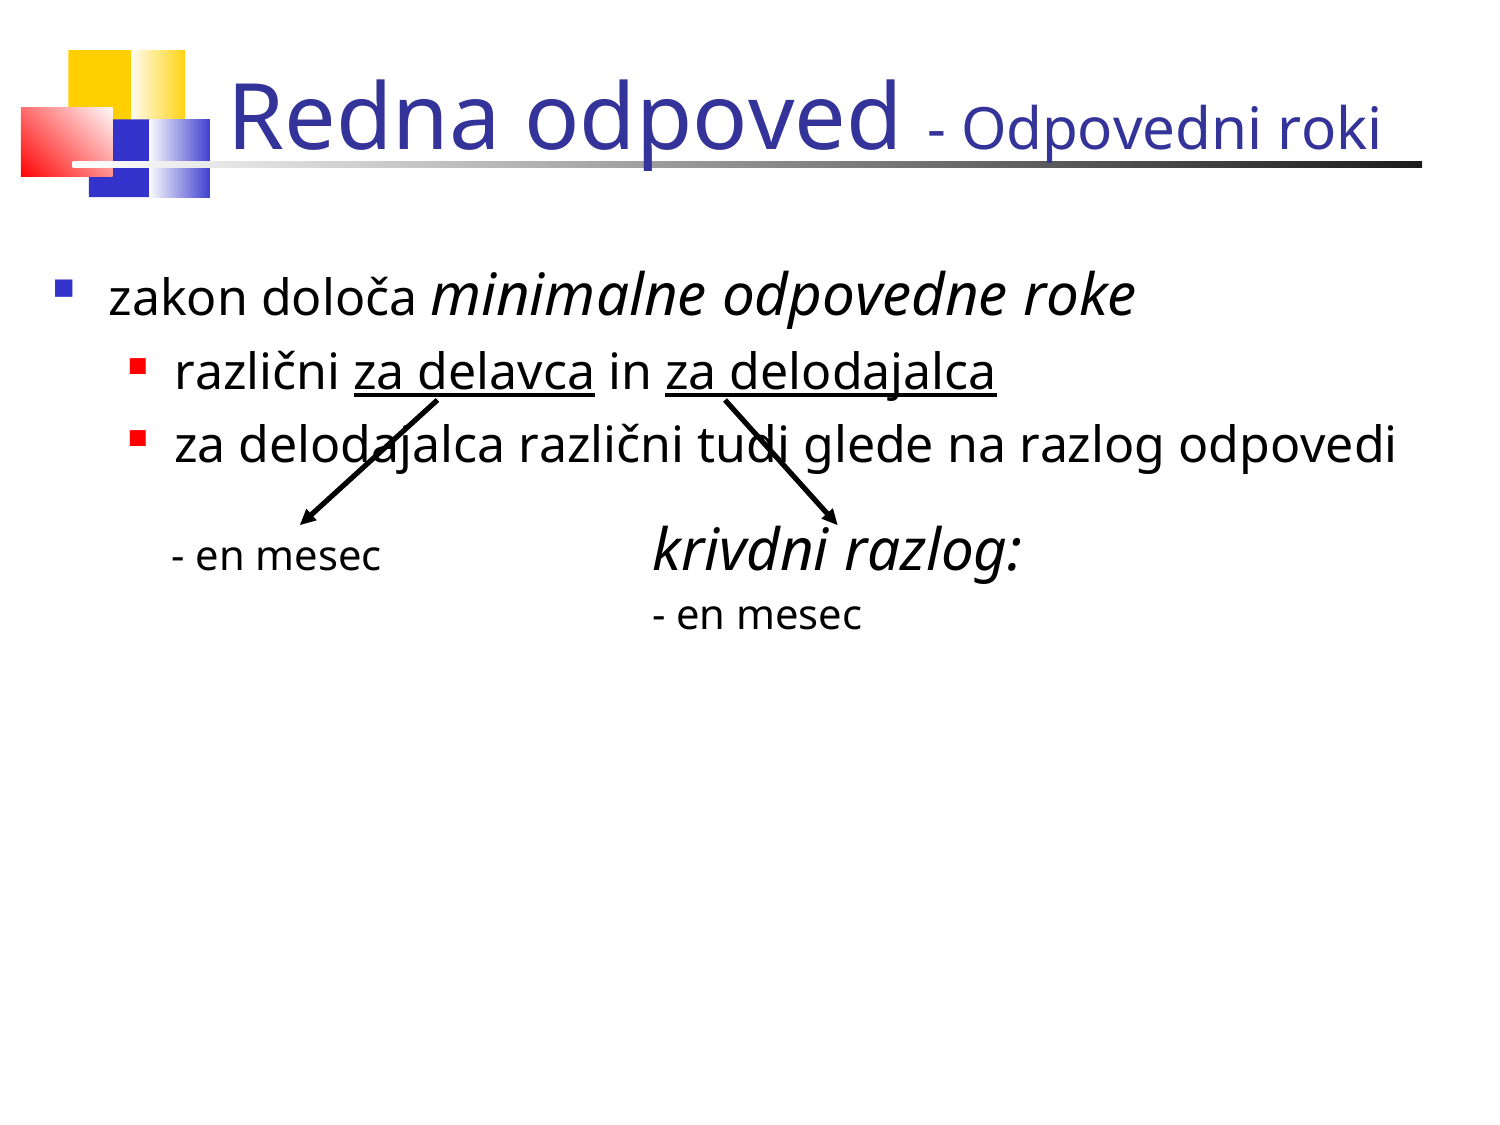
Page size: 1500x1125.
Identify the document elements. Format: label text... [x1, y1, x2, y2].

list zakon določa minimalne odpovedne roke različni za delavca in za delodajalca za delodajalca različni tudi glede na razlog odpovedi [37, 249, 1438, 851]
text_box - en mesec [50, 512, 426, 638]
text_box krivdni razlog: - en mesec [637, 512, 1463, 1000]
title Redna odpoved - Odpovedni roki [212, 49, 1463, 175]
